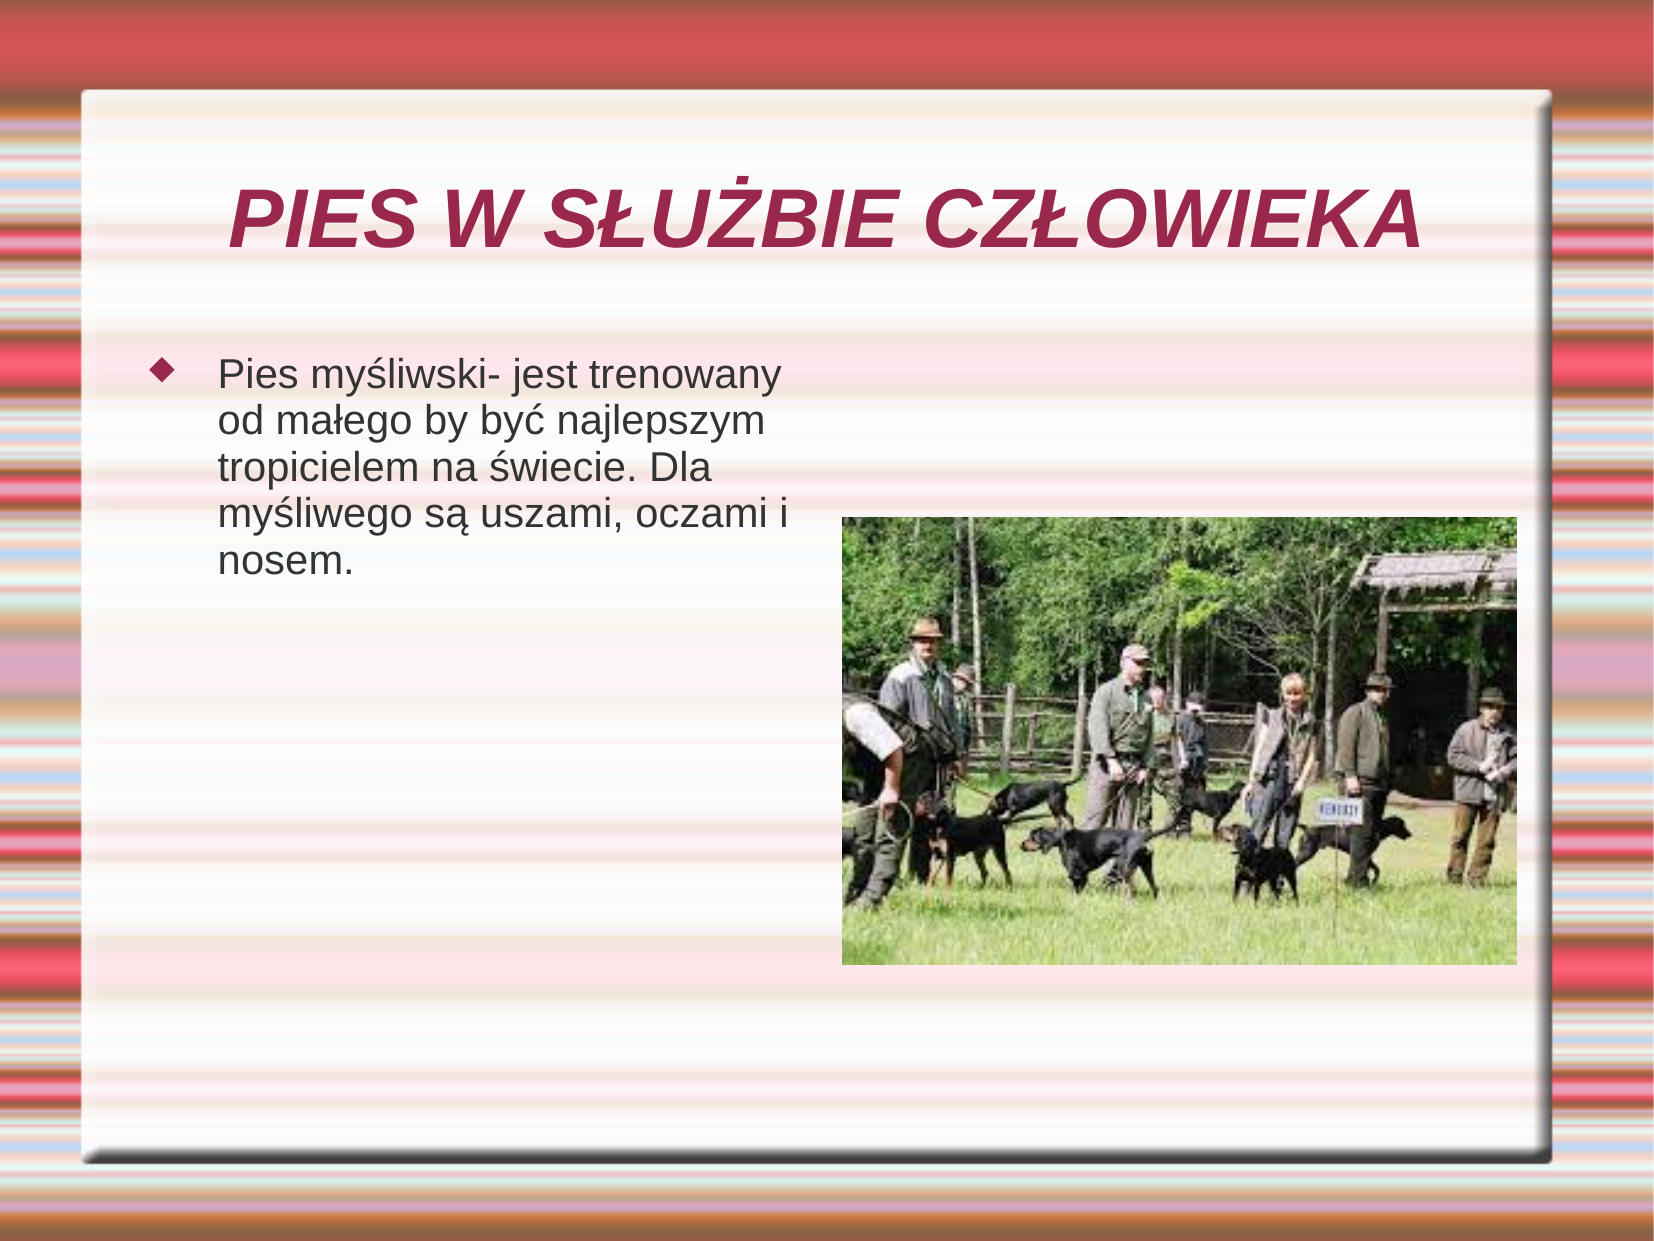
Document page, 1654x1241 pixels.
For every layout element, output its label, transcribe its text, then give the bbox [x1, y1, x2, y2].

title PIES W SŁUŻBIE CZŁOWIEKA [121, 114, 1534, 322]
picture [0, 0, 1654, 1241]
list Pies myśliwski- jest trenowany od małego by być najlepszym tropicielem na świecie. Dla myśliwego są uszami, oczami i nosem. [134, 350, 809, 1133]
